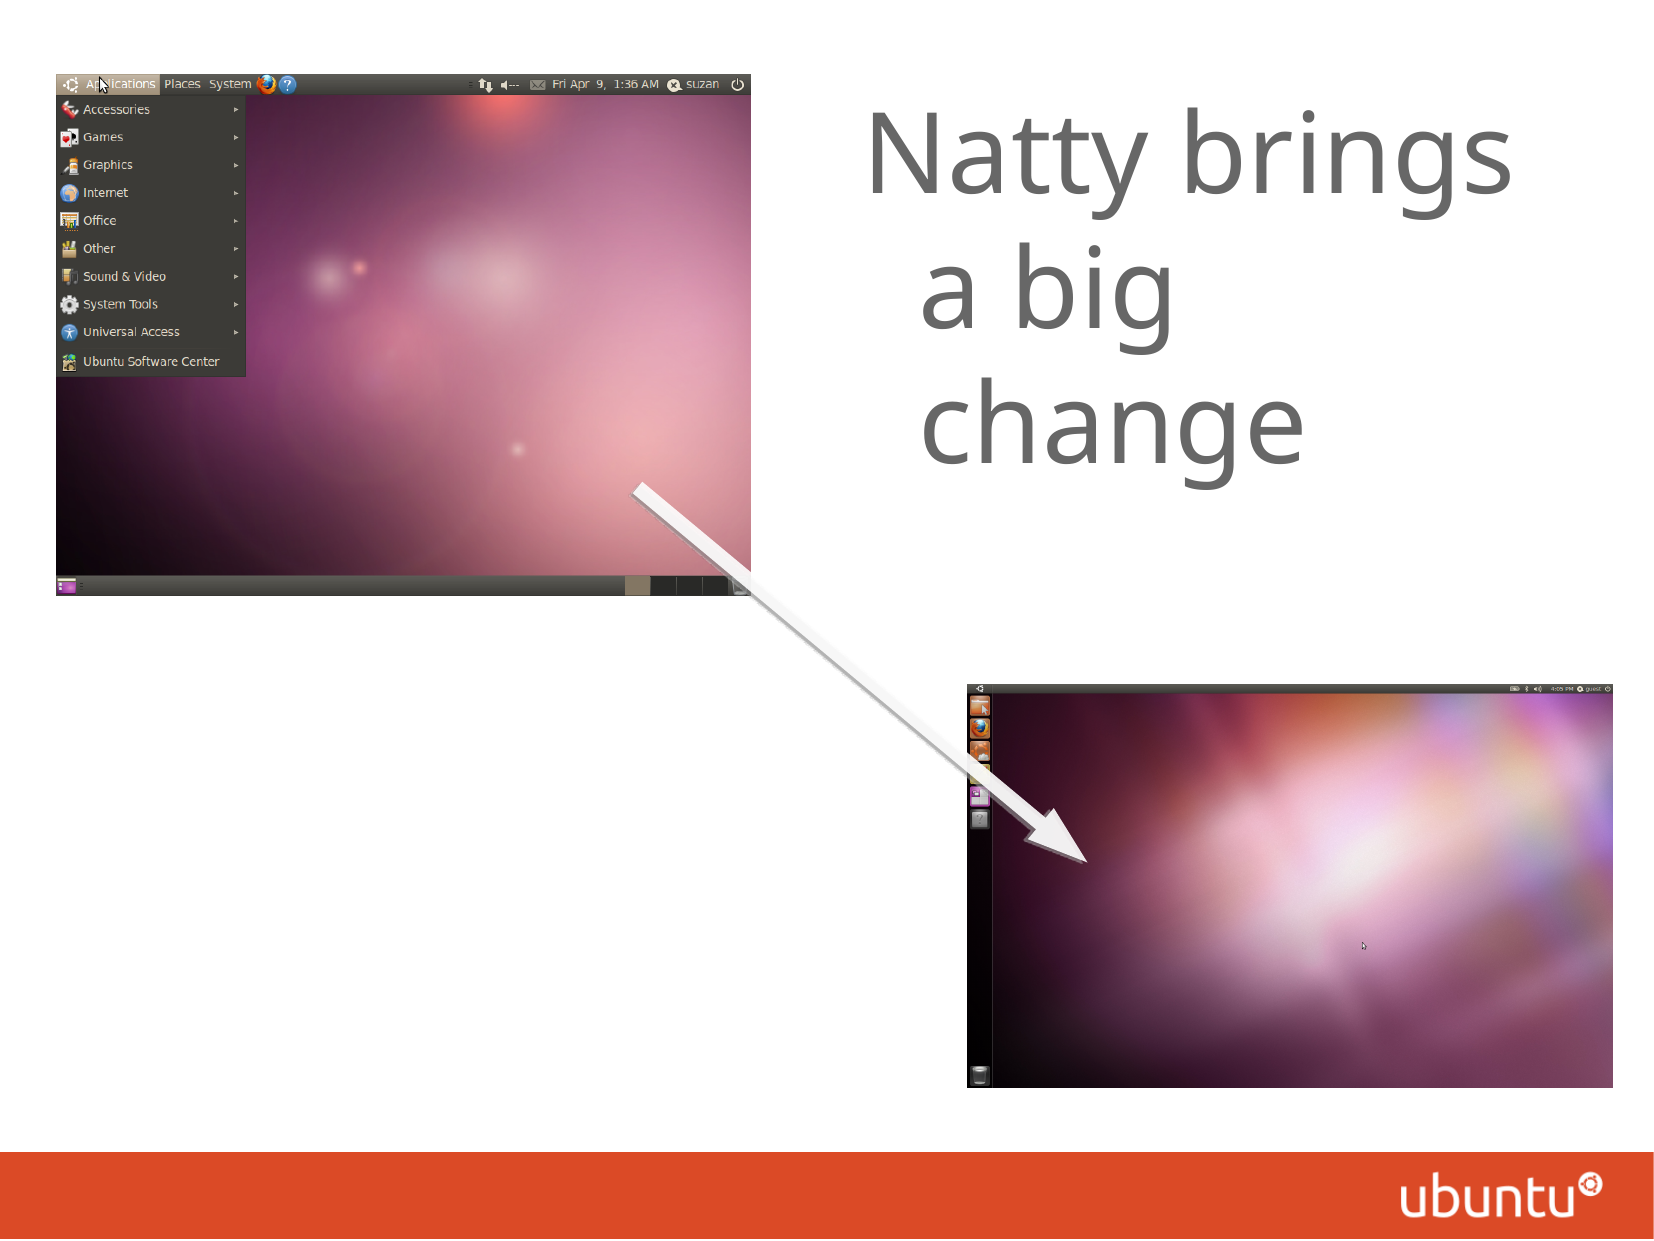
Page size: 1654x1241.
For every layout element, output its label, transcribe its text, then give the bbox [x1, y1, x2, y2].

picture [967, 684, 1613, 1088]
picture [0, 1152, 1654, 1239]
picture [56, 74, 751, 596]
subtitle Natty brings a big change [862, 117, 1594, 451]
